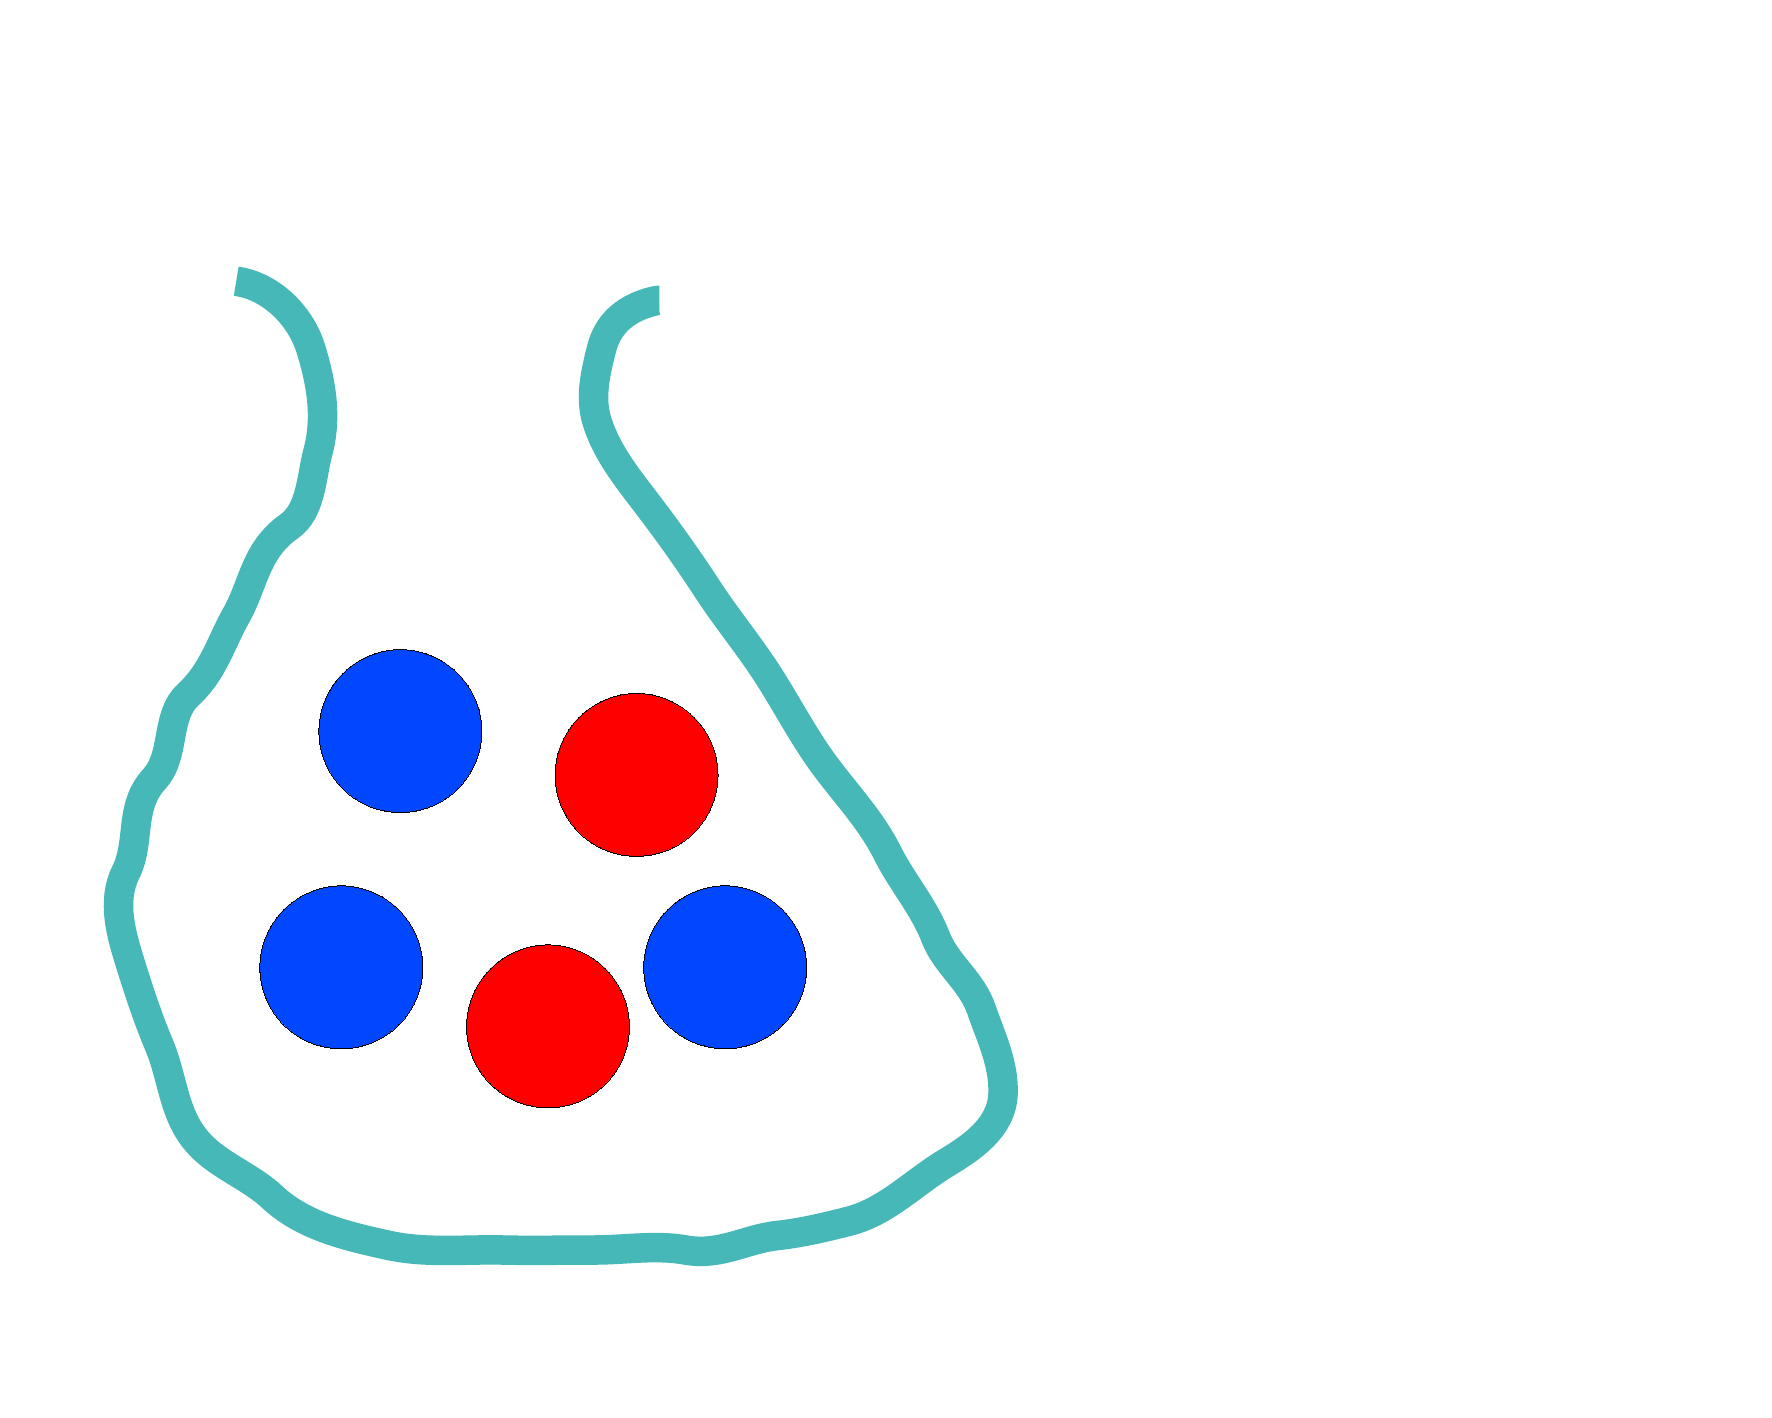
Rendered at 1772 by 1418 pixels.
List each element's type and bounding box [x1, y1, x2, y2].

text_box [318, 649, 482, 813]
text_box [259, 885, 423, 1049]
text_box [555, 693, 719, 857]
text_box [466, 944, 630, 1108]
text_box [643, 885, 807, 1049]
